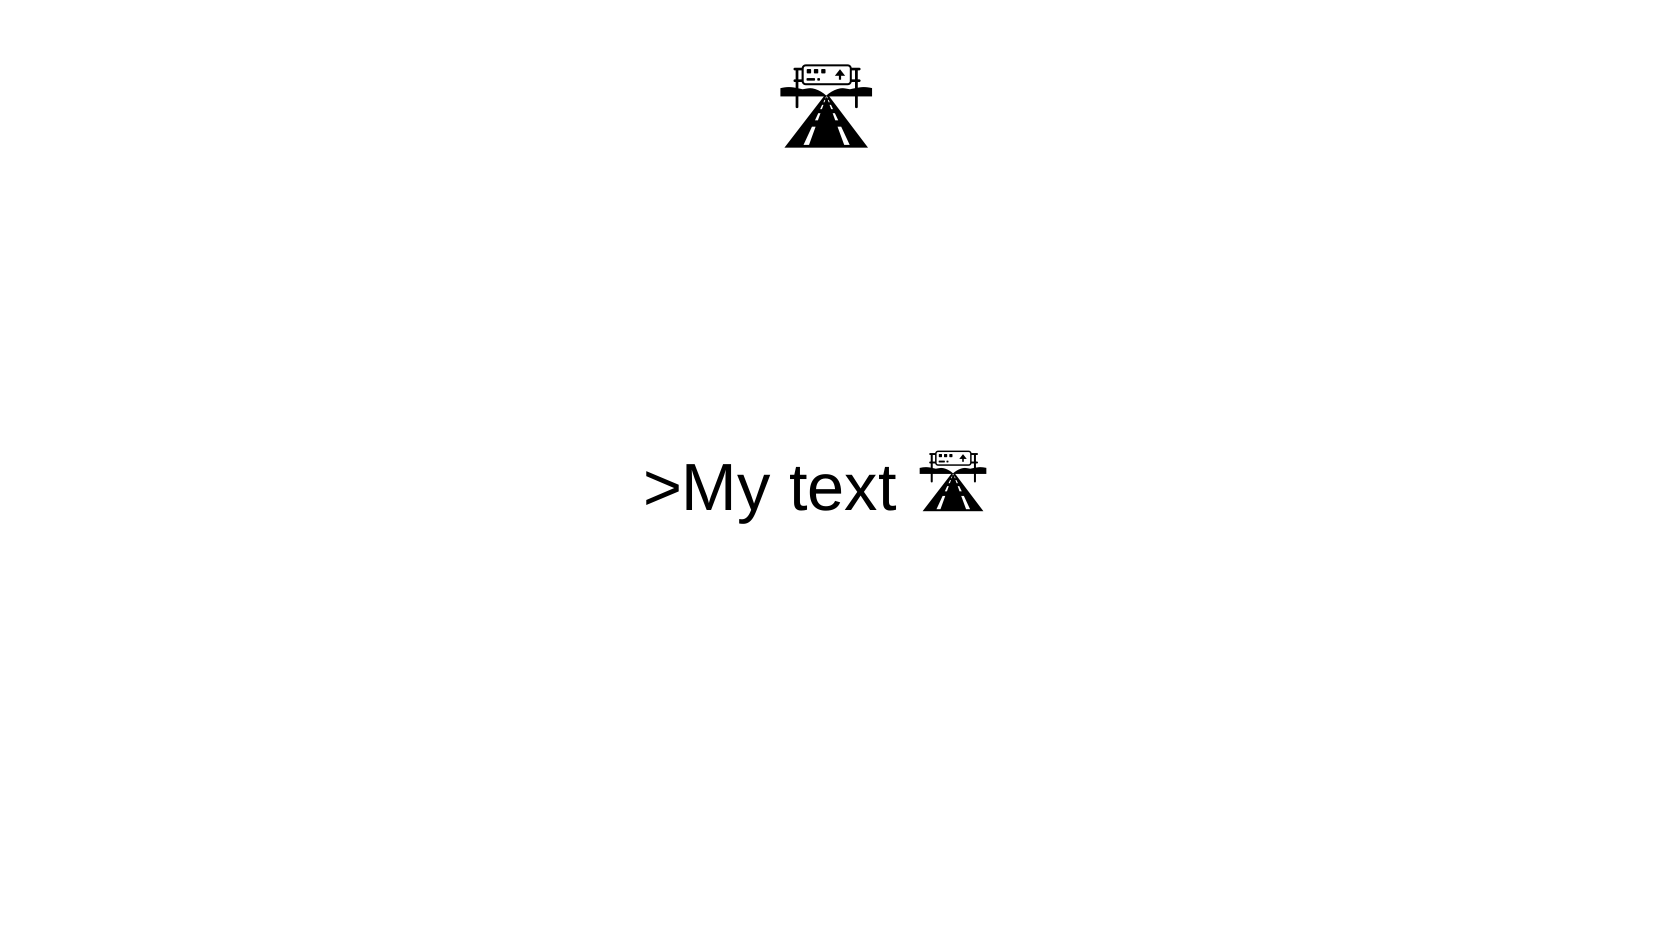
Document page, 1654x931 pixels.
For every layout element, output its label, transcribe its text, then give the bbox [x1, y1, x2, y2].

title 🛣 [82, 37, 1571, 193]
subtitle >My text 🛣 [82, 217, 1571, 758]
